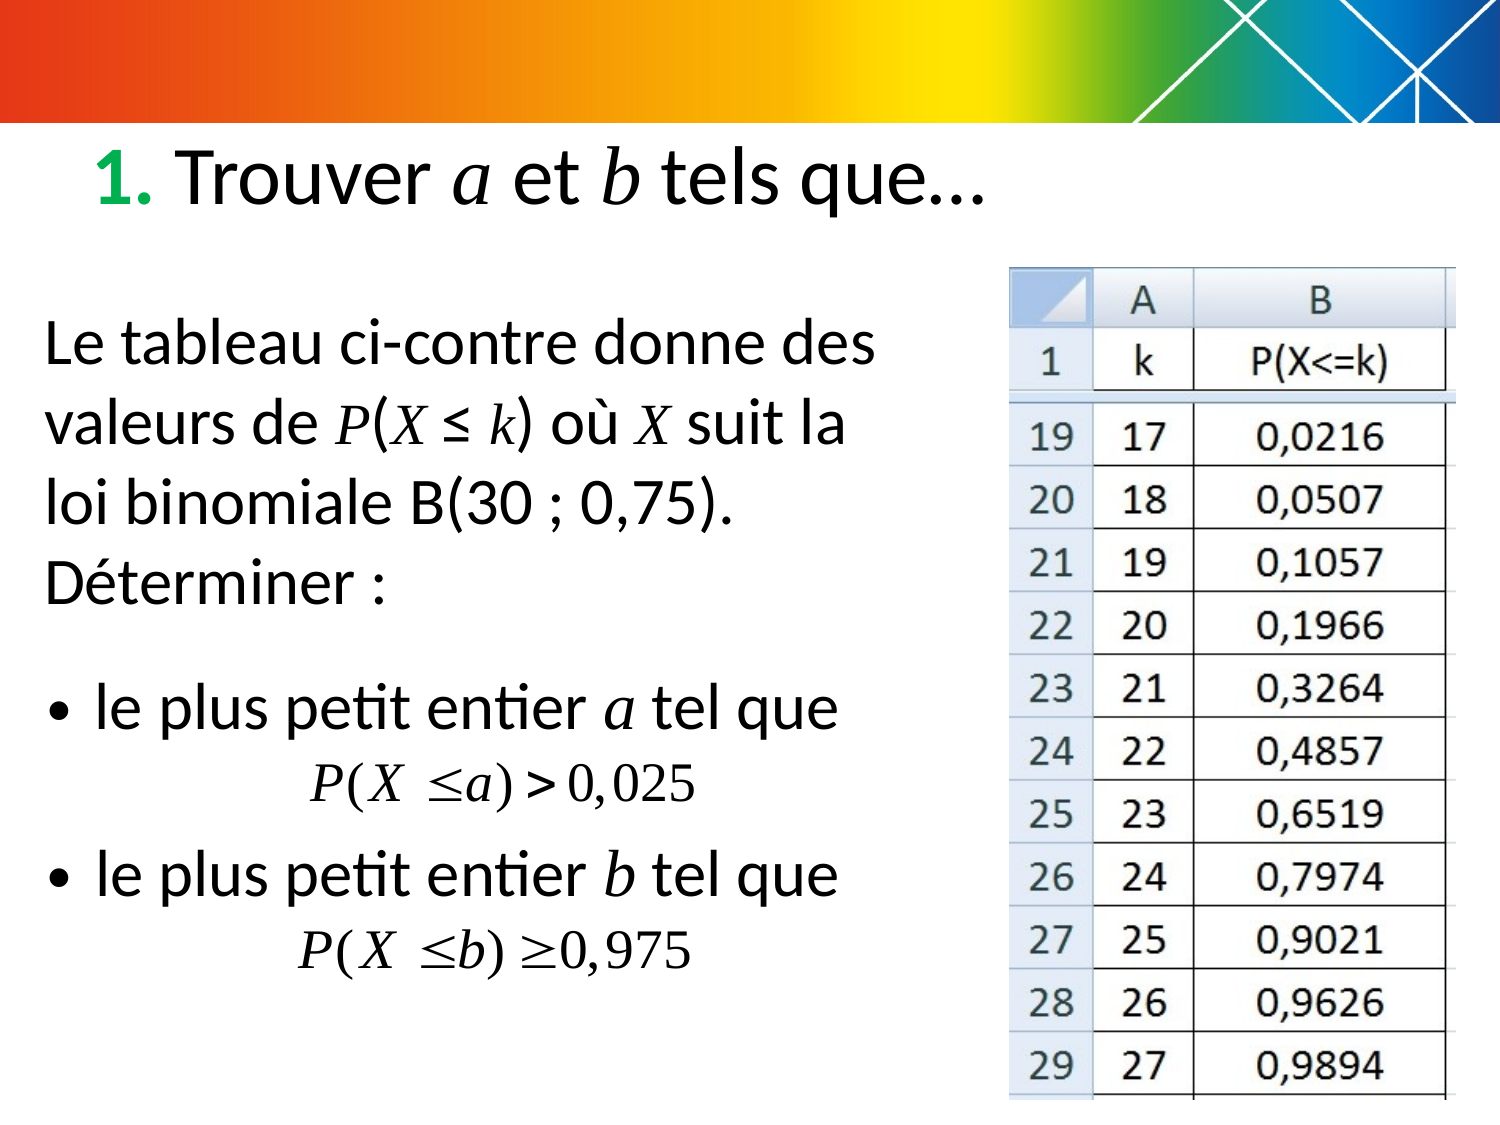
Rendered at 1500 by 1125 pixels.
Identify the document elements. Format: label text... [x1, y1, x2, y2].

title 1. Trouver a et b tels que… [76, 113, 1427, 255]
text_box • le plus petit entier a tel que [29, 655, 903, 822]
chart [301, 750, 706, 822]
text_box Le tableau ci-contre donne des valeurs de P(X ≤ k) où X suit la loi binomiale B(30 ; 0,75). Déterminer : [29, 290, 916, 626]
picture [0, 0, 1347, 123]
chart [289, 916, 701, 991]
picture [1340, 0, 1500, 123]
picture [1009, 267, 1456, 1100]
text_box • le plus petit entier b tel que [29, 822, 951, 998]
